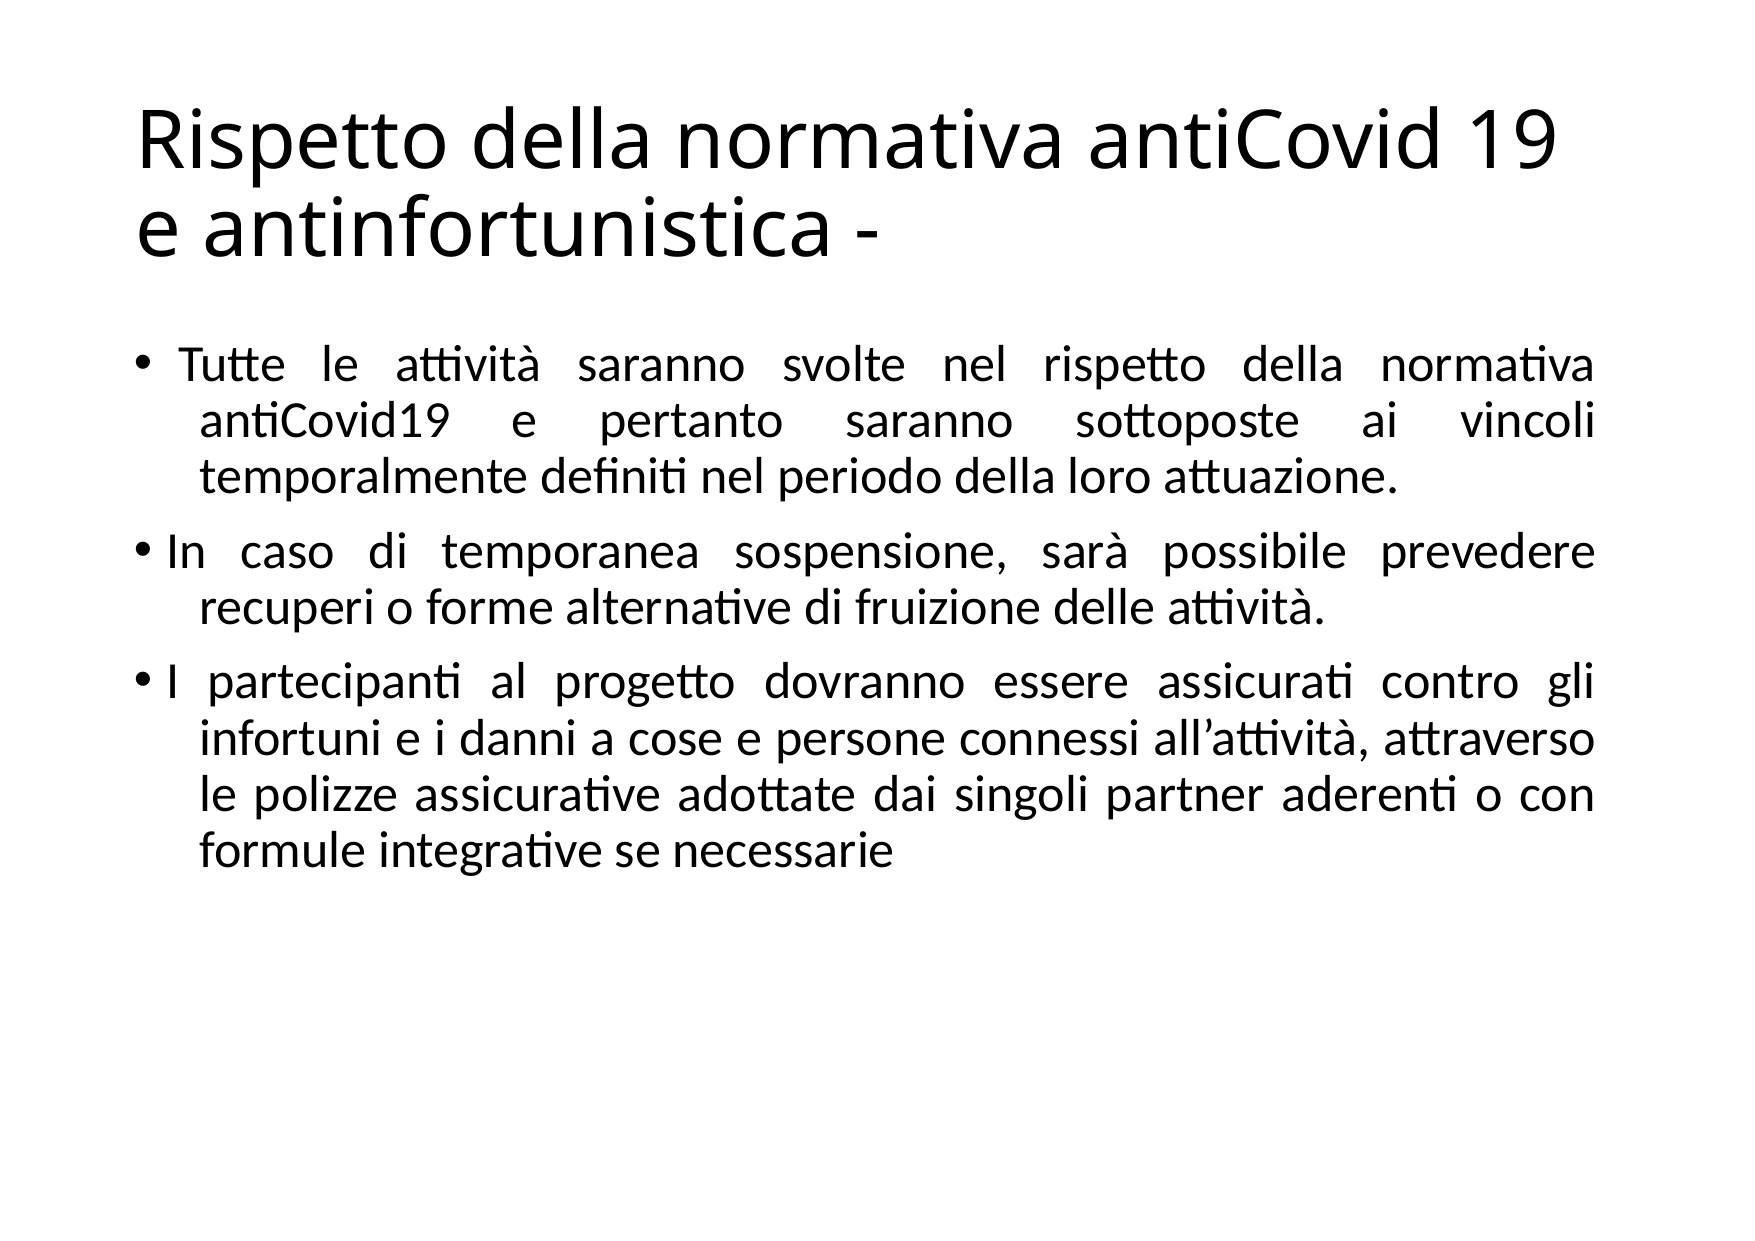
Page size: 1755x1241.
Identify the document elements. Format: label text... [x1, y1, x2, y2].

list Tutte le attività saranno svolte nel rispetto della normativa antiCovid19 e pertanto saranno sottoposte ai vincoli temporalmente definiti nel periodo della loro attuazione. In caso di temporanea sospensione, sarà possibile prevedere recuperi o forme alternative di fruizione delle attività. I partecipanti al progetto dovranno essere assicurati contro gli infortuni e i danni a cose e persone connessi all’attività, attraverso le polizze assicurative adottate dai singoli partner aderenti o con formule integrative se necessarie [120, 330, 1634, 1118]
title Rispetto della normativa antiCovid 19 e antinfortunistica - [120, 66, 1634, 306]
